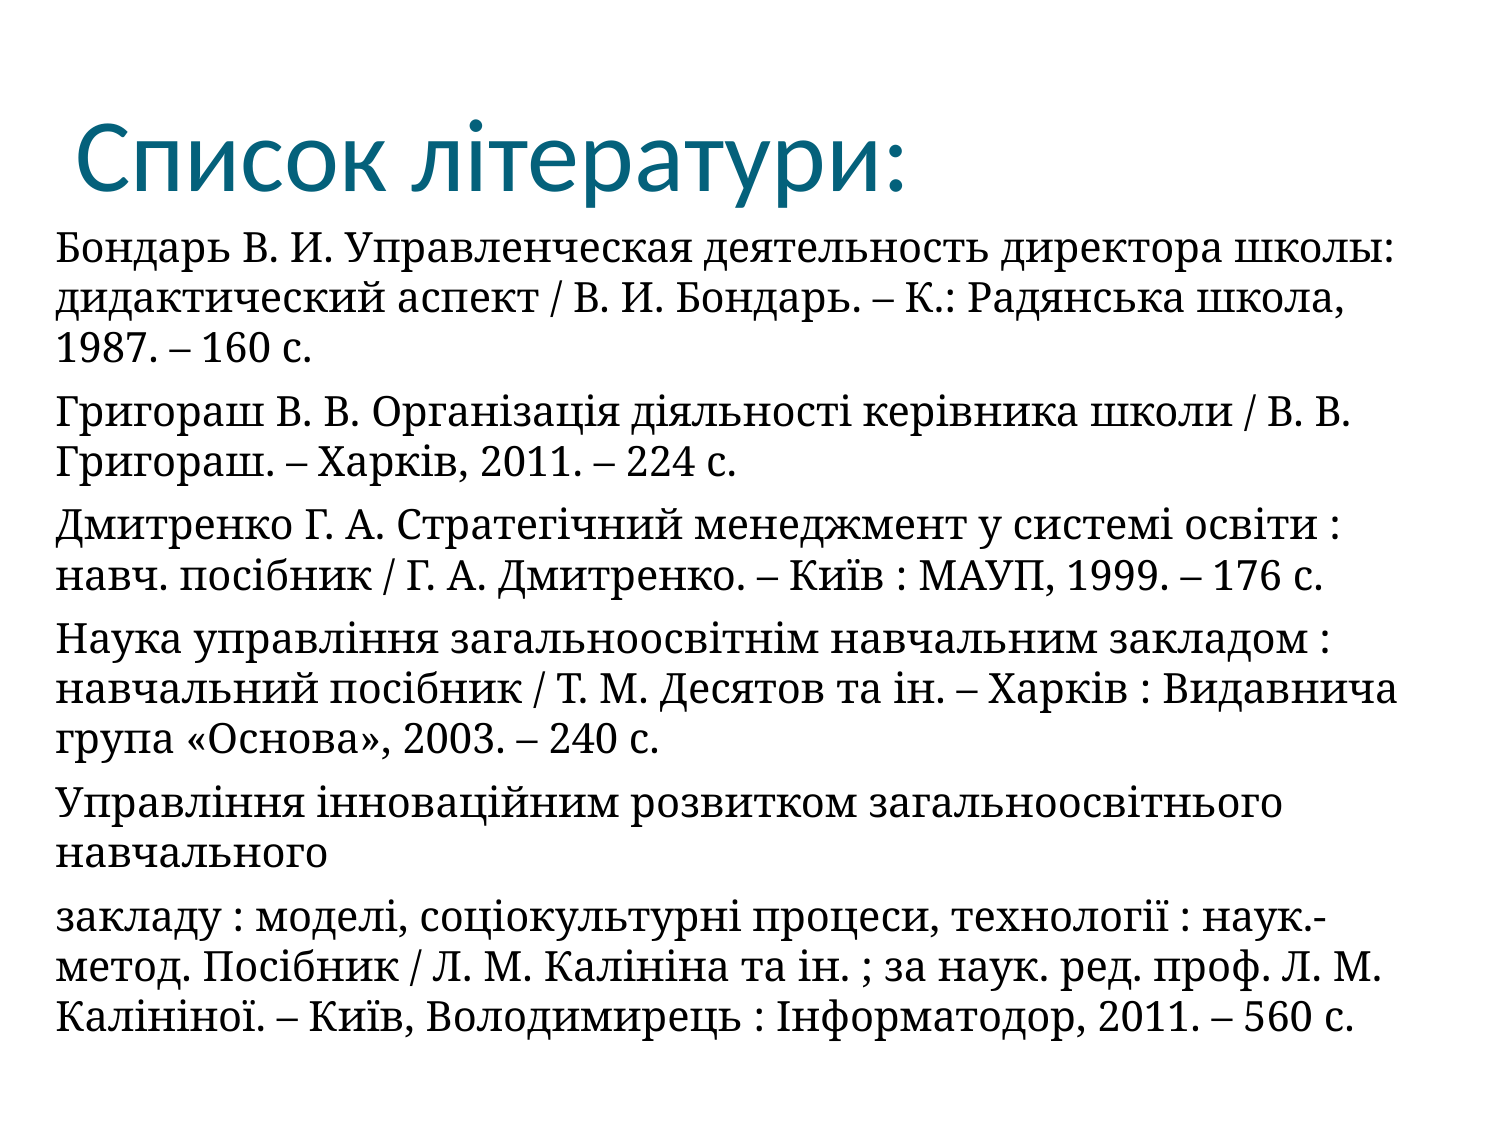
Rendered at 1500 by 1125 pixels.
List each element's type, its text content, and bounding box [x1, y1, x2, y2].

title Список літератури: [75, 79, 1426, 213]
subtitle Бондарь В. И. Управленческая деятельность директора школы: дидактический аспект / В. И. Бондарь. – К.: Радянська школа, 1987. – 160 с. Григораш В. В. Організація діяльності керівника школи / В. В. Григораш. – Харків, 2011. – 224 с. Дмитренко Г. А. Стратегічний менеджмент у системі освіти : навч. посібник / Г. А. Дмитренко. – Київ : МАУП, 1999. – 176 с. Наука управління загальноосвітнім навчальним закладом : навчальний посібник / Т. М. Десятов та ін. – Харків : Видавнича група «Основа», 2003. – 240 с. Управління інноваційним розвитком загальноосвітнього навчального закладу : моделі, соціокультурні процеси, технології : наук.-метод. Посібник / Л. М. Калініна та ін. ; за наук. ред. проф. Л. М. Калініної. – Київ, Володимирець : Інформатодор, 2011. – 560 с. [55, 220, 1430, 1125]
